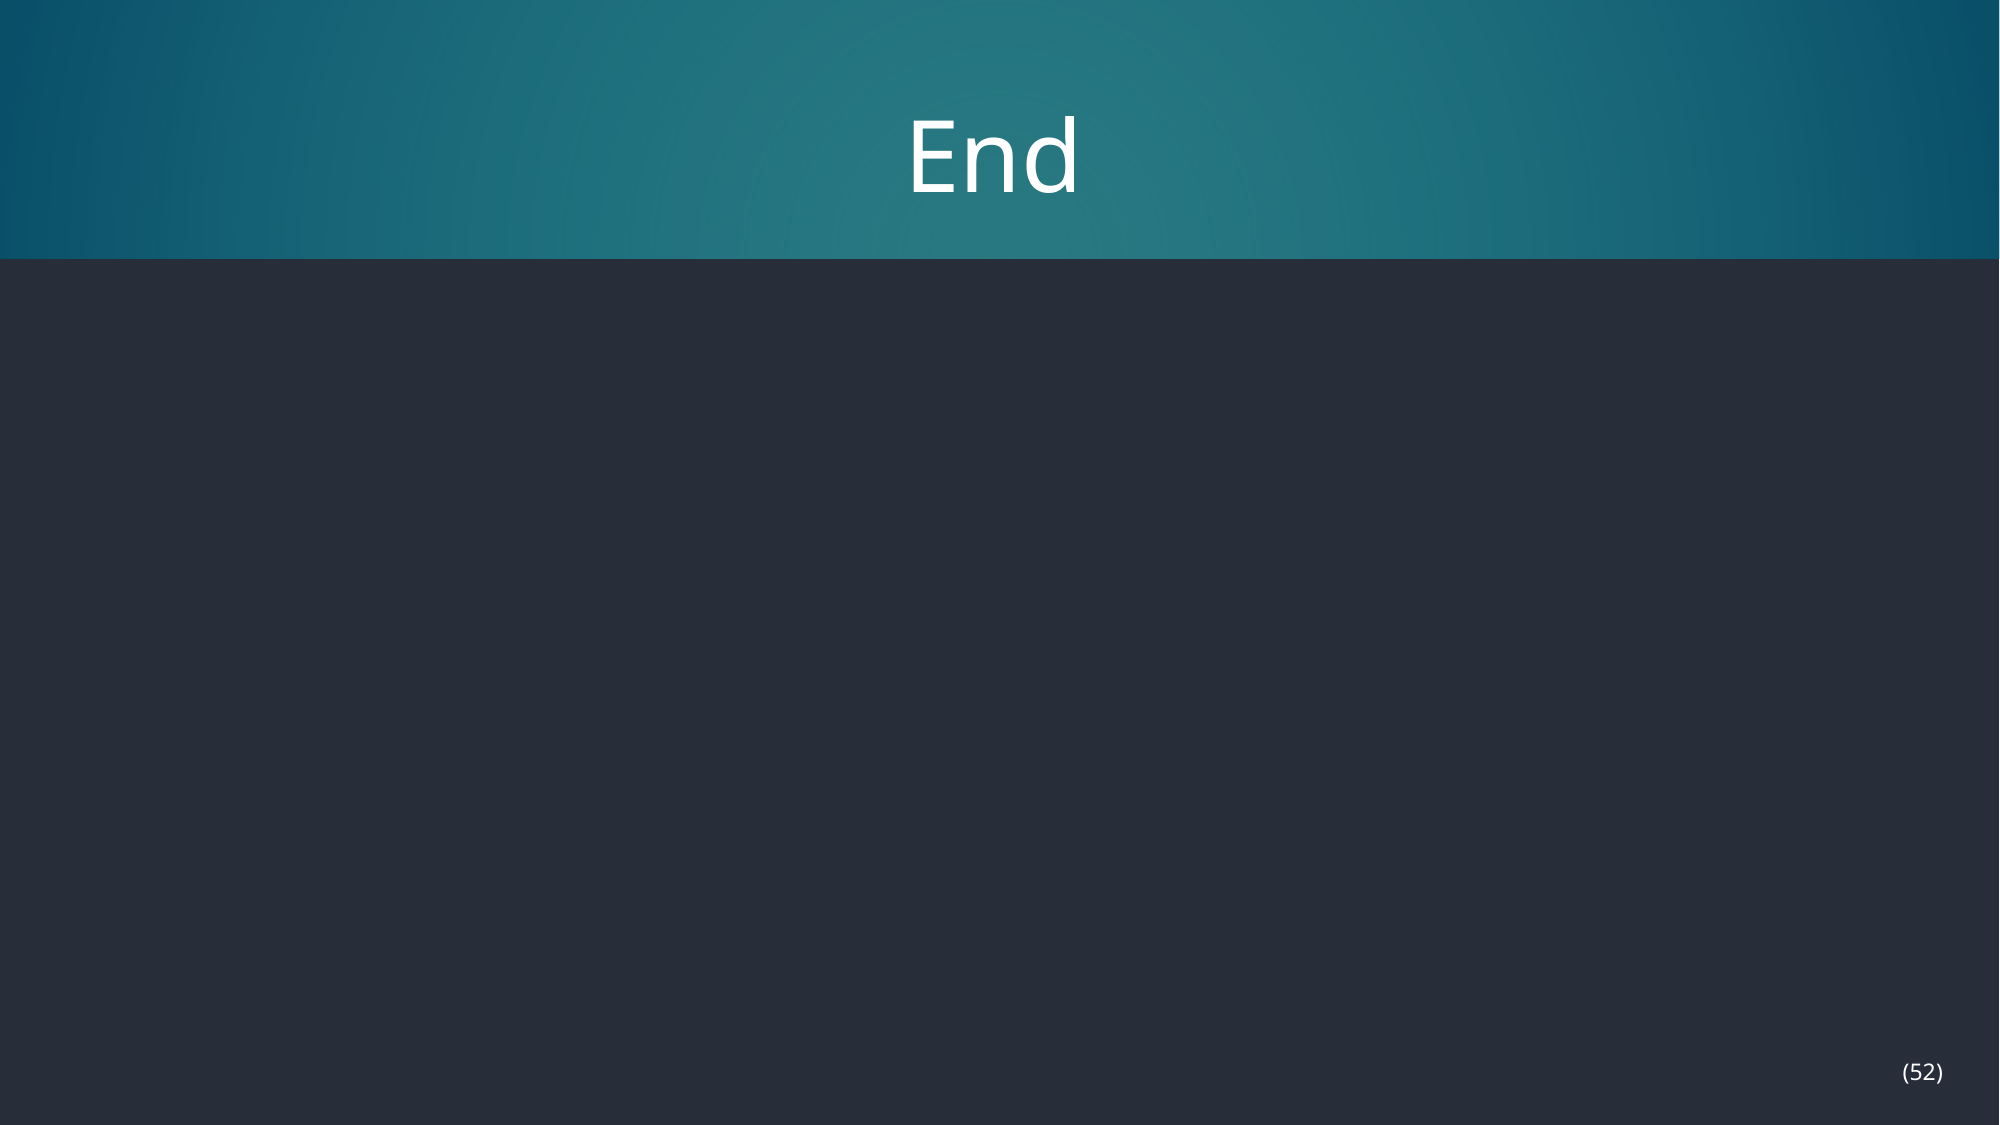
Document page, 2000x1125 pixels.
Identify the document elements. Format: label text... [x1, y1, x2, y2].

slide_number (<number>) [1508, 1042, 1959, 1103]
text_box End [37, 85, 1950, 220]
text_box [0, 0, 2000, 259]
